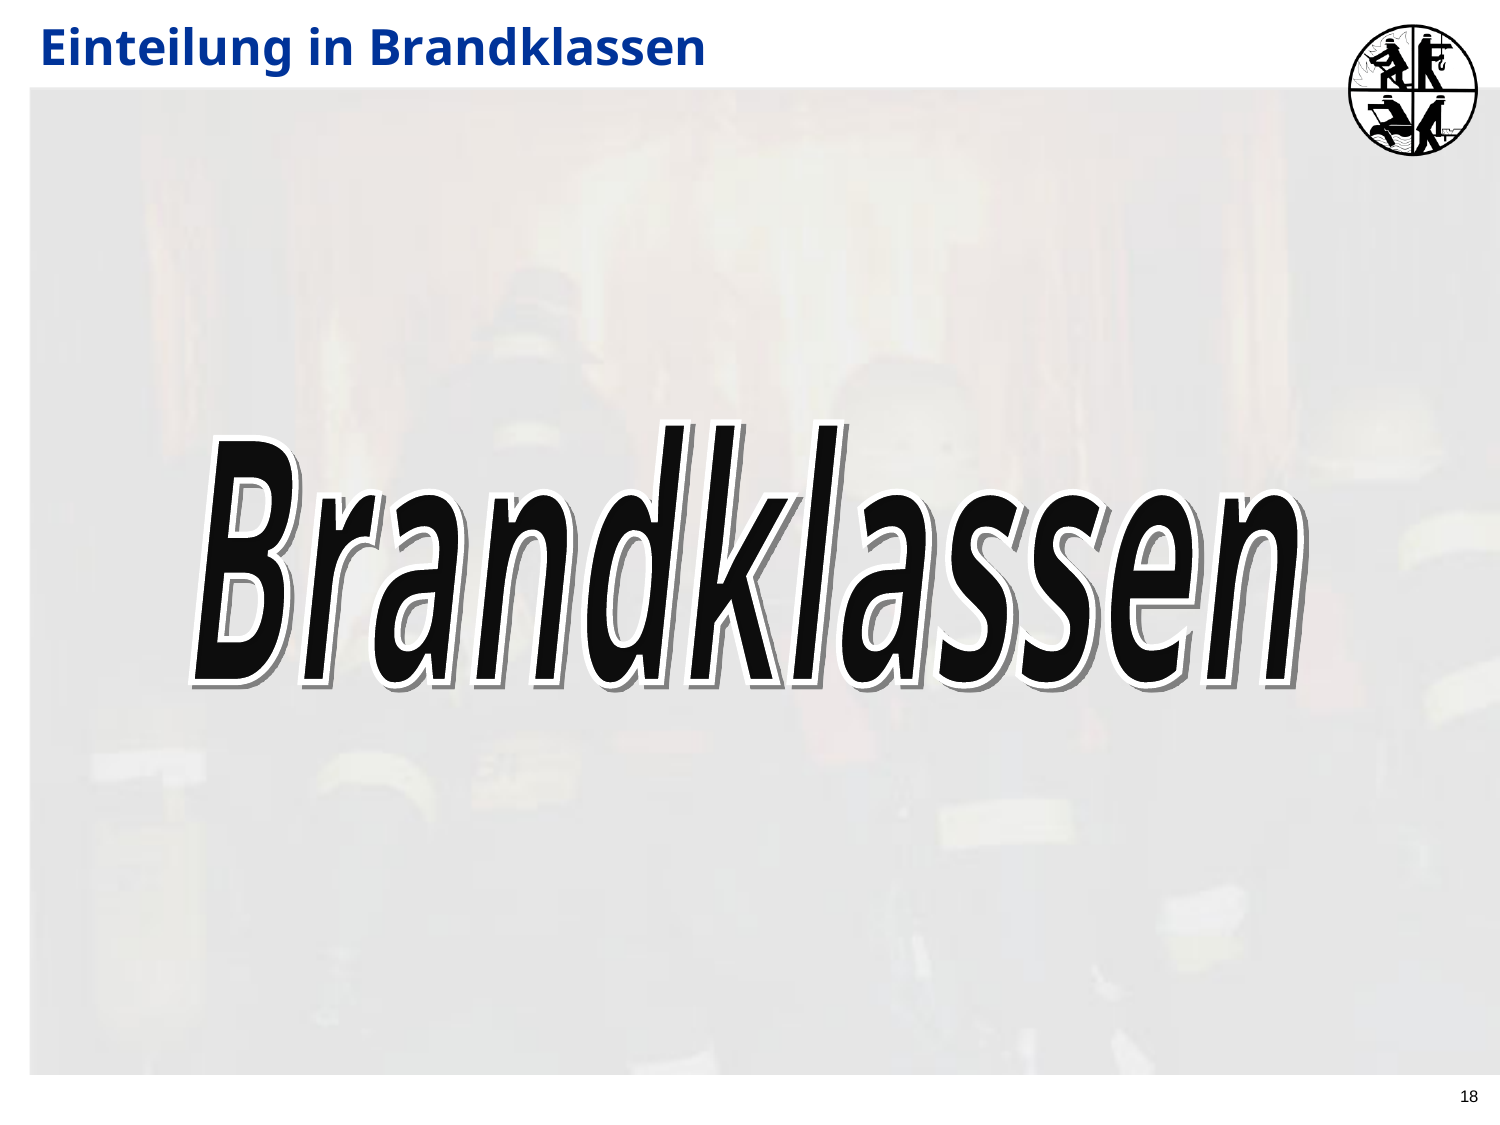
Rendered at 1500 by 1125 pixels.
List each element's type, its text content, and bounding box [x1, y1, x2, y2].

text_box Brandklassen [935, 492, 1021, 686]
text_box Brandklassen [300, 492, 379, 683]
text_box Brandklassen [191, 438, 296, 683]
text_box Brandklassen [1203, 492, 1301, 683]
text_box <Foliennummer> [1180, 1078, 1494, 1118]
text_box Brandklassen [1018, 492, 1104, 686]
text_box Brandklassen [583, 422, 688, 686]
text_box Brandklassen [686, 422, 794, 683]
title Einteilung in Brandklassen [39, 15, 1222, 78]
text_box Brandklassen [371, 491, 462, 686]
text_box Brandklassen [1107, 492, 1196, 686]
picture [31, 20, 1500, 1075]
text_box Brandklassen [472, 492, 571, 683]
text_box Brandklassen [789, 422, 842, 683]
text_box Brandklassen [839, 491, 929, 686]
